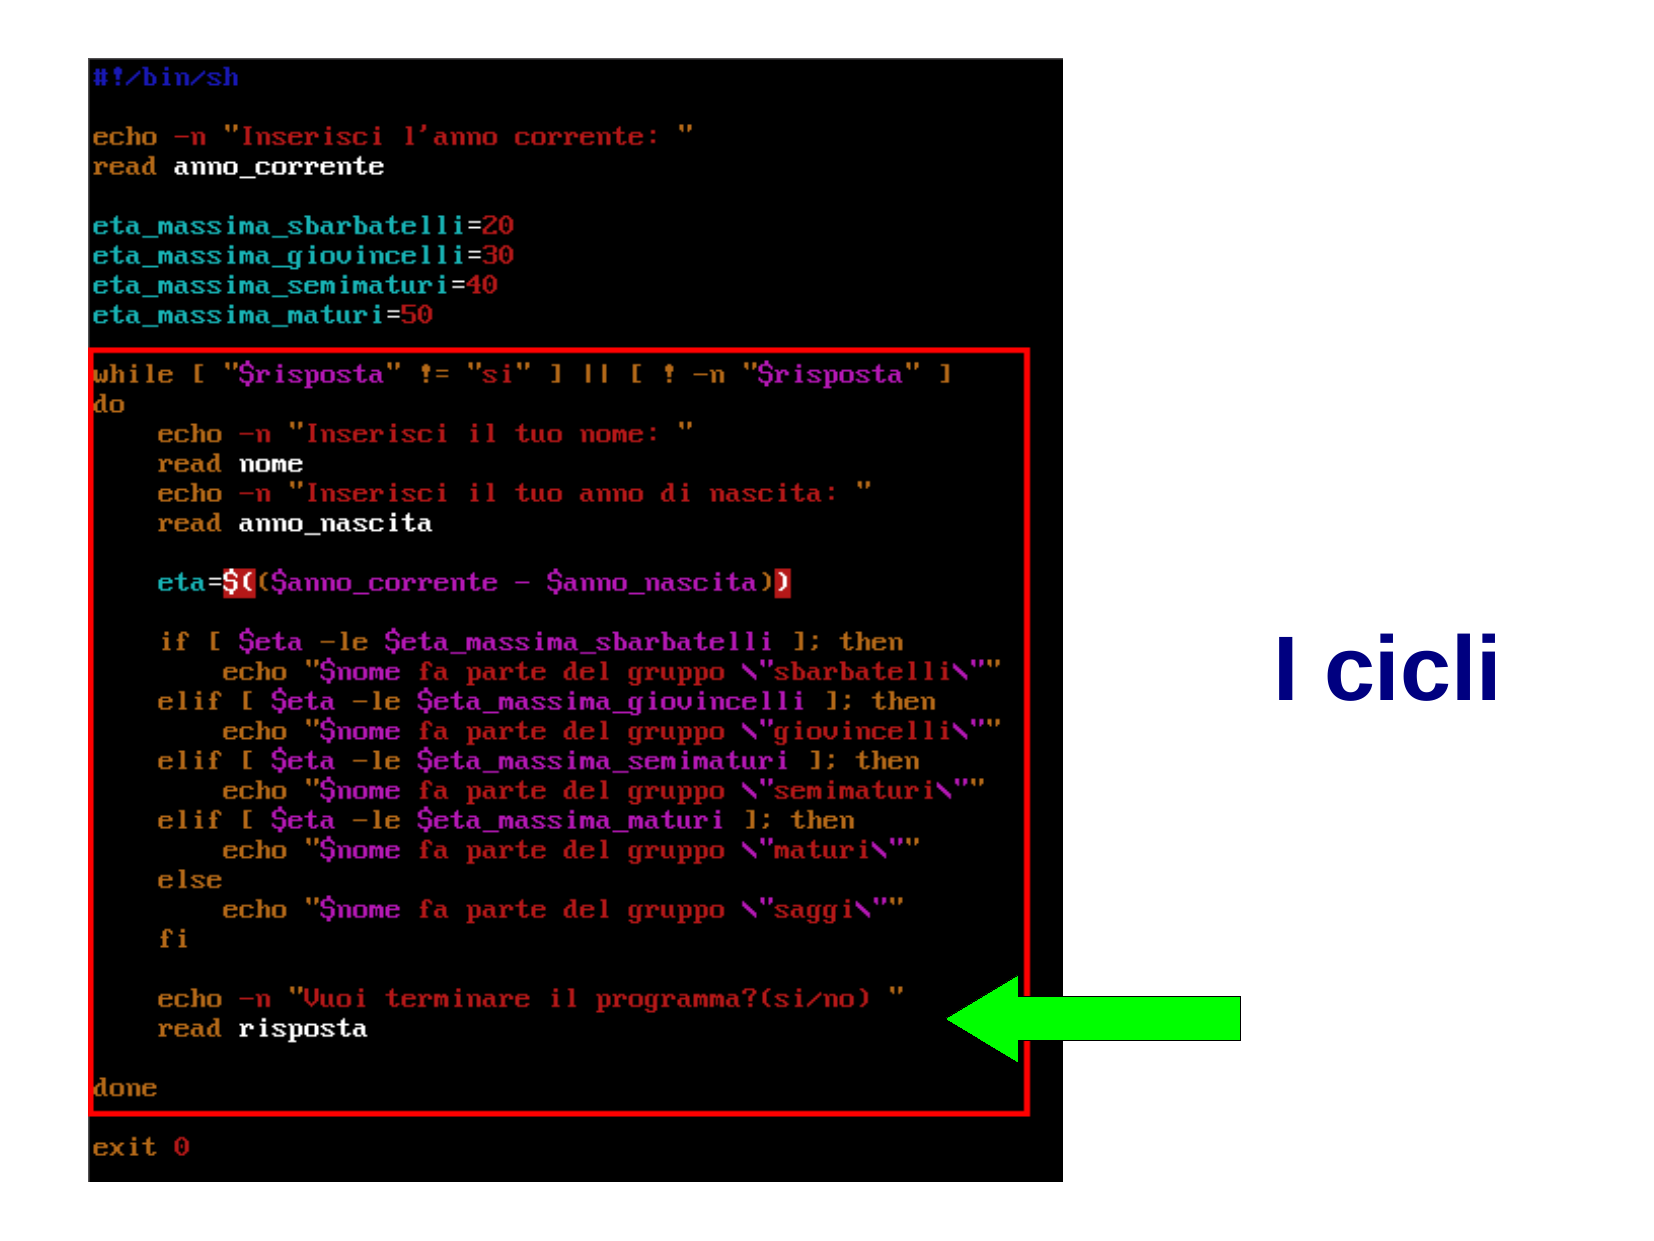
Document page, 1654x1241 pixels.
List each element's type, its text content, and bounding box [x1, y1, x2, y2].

text_box [944, 974, 1241, 1064]
picture [88, 58, 1063, 1182]
text_box I cicli [1181, 609, 1595, 728]
